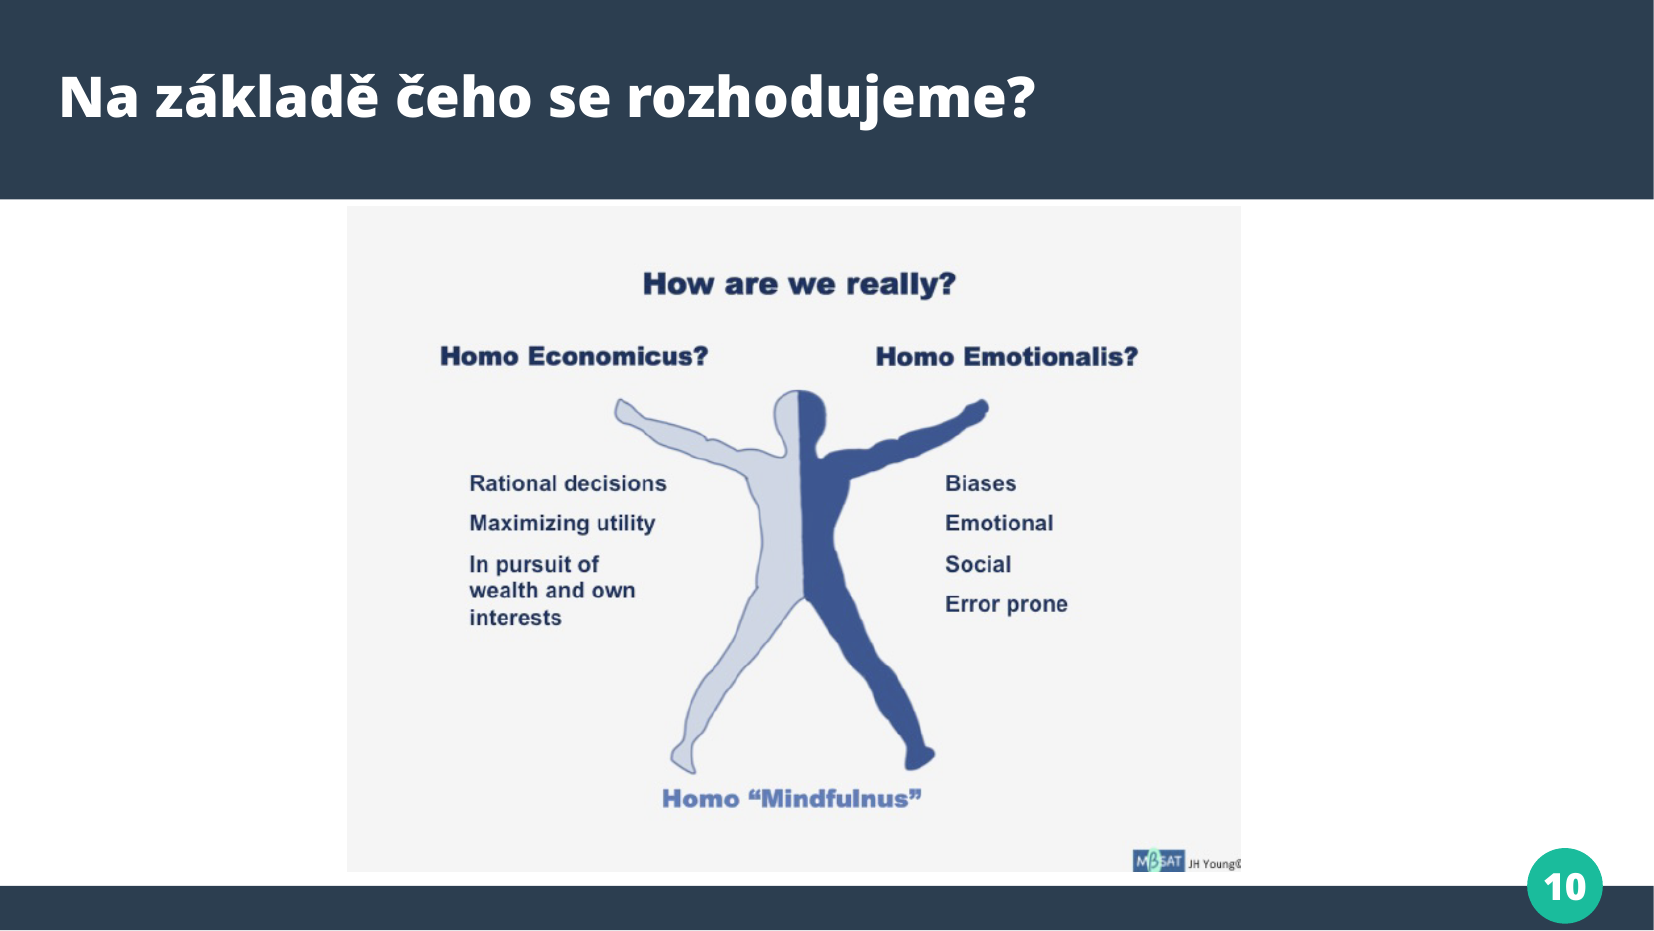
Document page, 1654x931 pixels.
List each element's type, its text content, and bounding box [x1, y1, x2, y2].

title Na základě čeho se rozhodujeme? [59, 37, 1595, 155]
picture [347, 206, 1241, 872]
